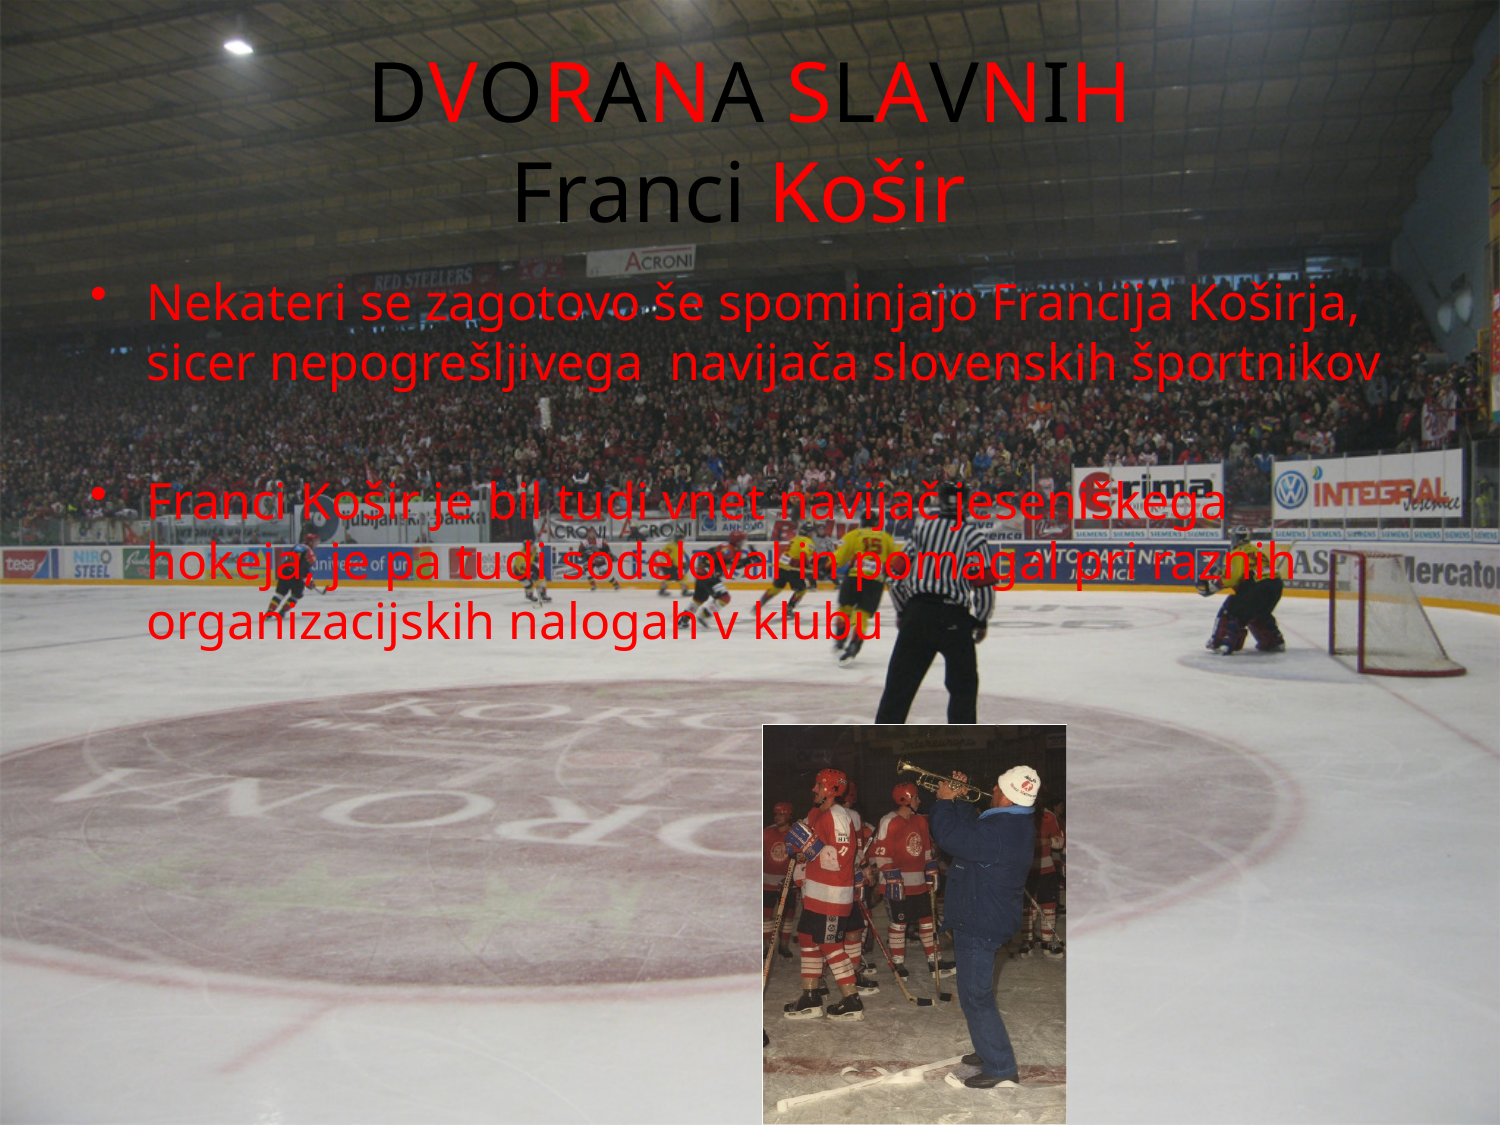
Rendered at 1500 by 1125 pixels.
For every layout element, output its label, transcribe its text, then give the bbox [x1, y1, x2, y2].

picture [0, 0, 1500, 1125]
list Nekateri se zagotovo še spominjajo Francija Koširja, sicer nepogrešljivega navijača slovenskih športnikov Franci Košir je bil tudi vnet navijač jeseniškega hokeja, je pa tudi sodeloval in pomagal pri raznih organizacijskih nalogah v klubu [75, 262, 1425, 1005]
title DVORANA SLAVNIH Franci Košir [75, 45, 1425, 233]
